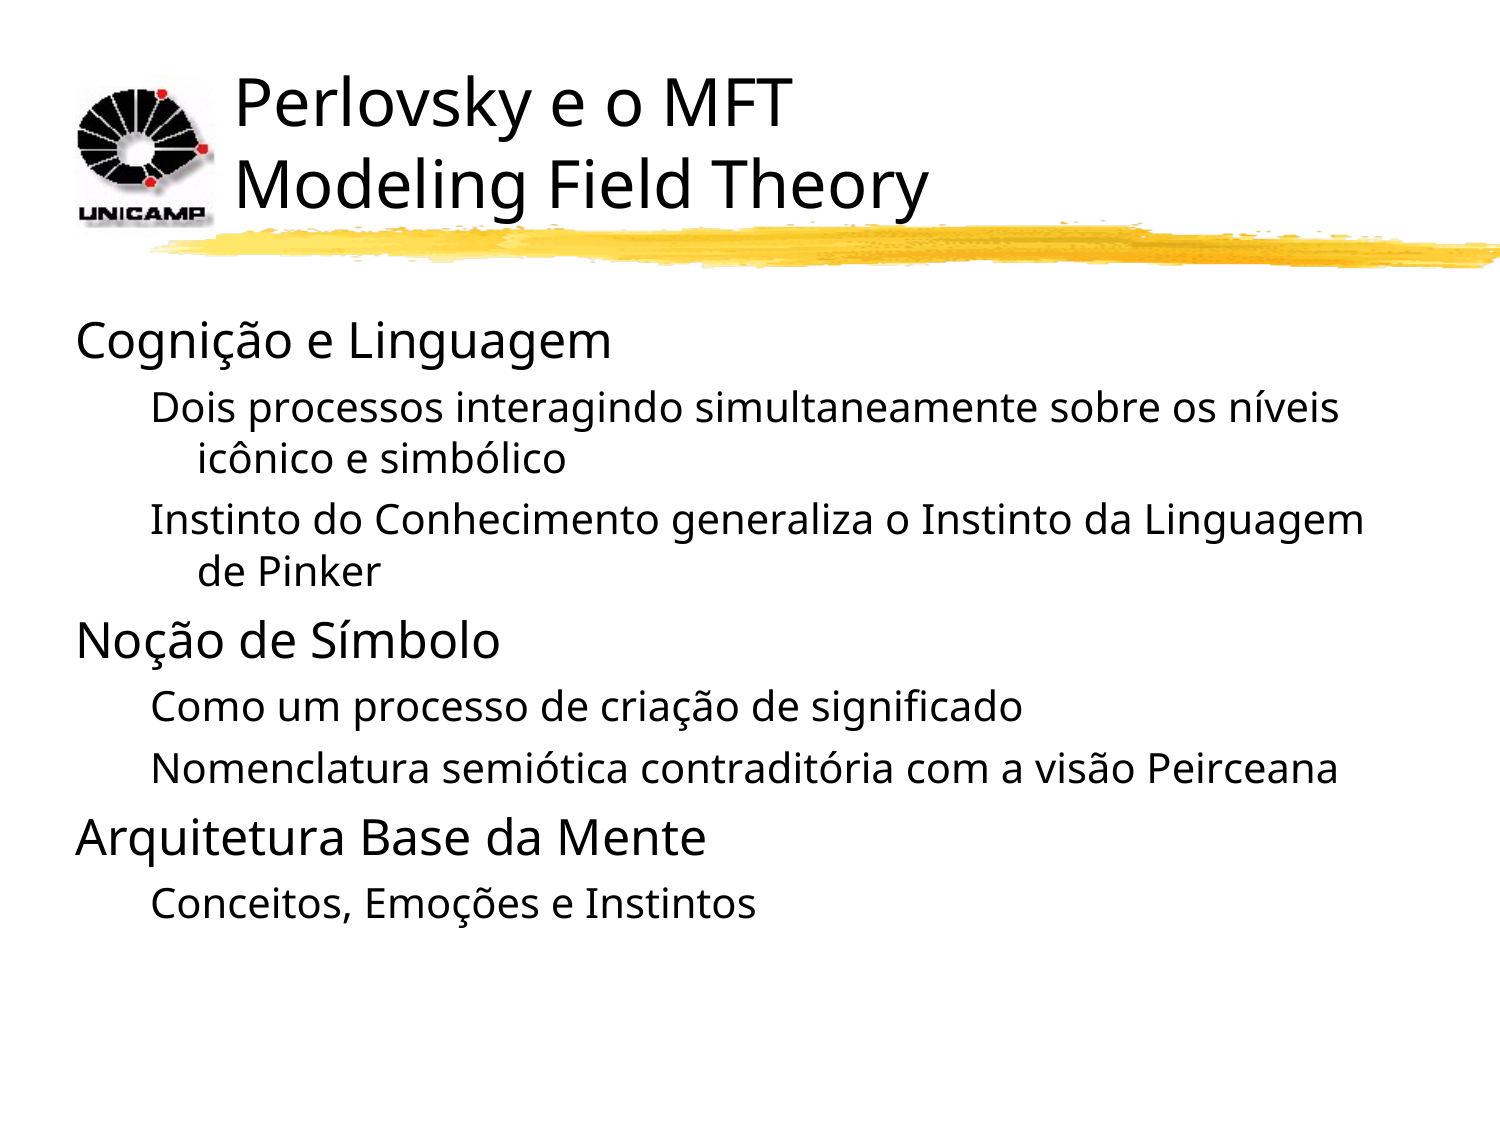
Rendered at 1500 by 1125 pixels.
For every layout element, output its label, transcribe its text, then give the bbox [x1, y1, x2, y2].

picture [75, 74, 1500, 279]
title Perlovsky e o MFT Modeling Field Theory [233, 45, 1434, 225]
list Cognição e Linguagem Dois processos interagindo simultaneamente sobre os níveis icônico e simbólico Instinto do Conhecimento generaliza o Instinto da Linguagem de Pinker Noção de Símbolo Como um processo de criação de significado Nomenclatura semiótica contraditória com a visão Peirceana Arquitetura Base da Mente Conceitos, Emoções e Instintos [74, 309, 1417, 980]
